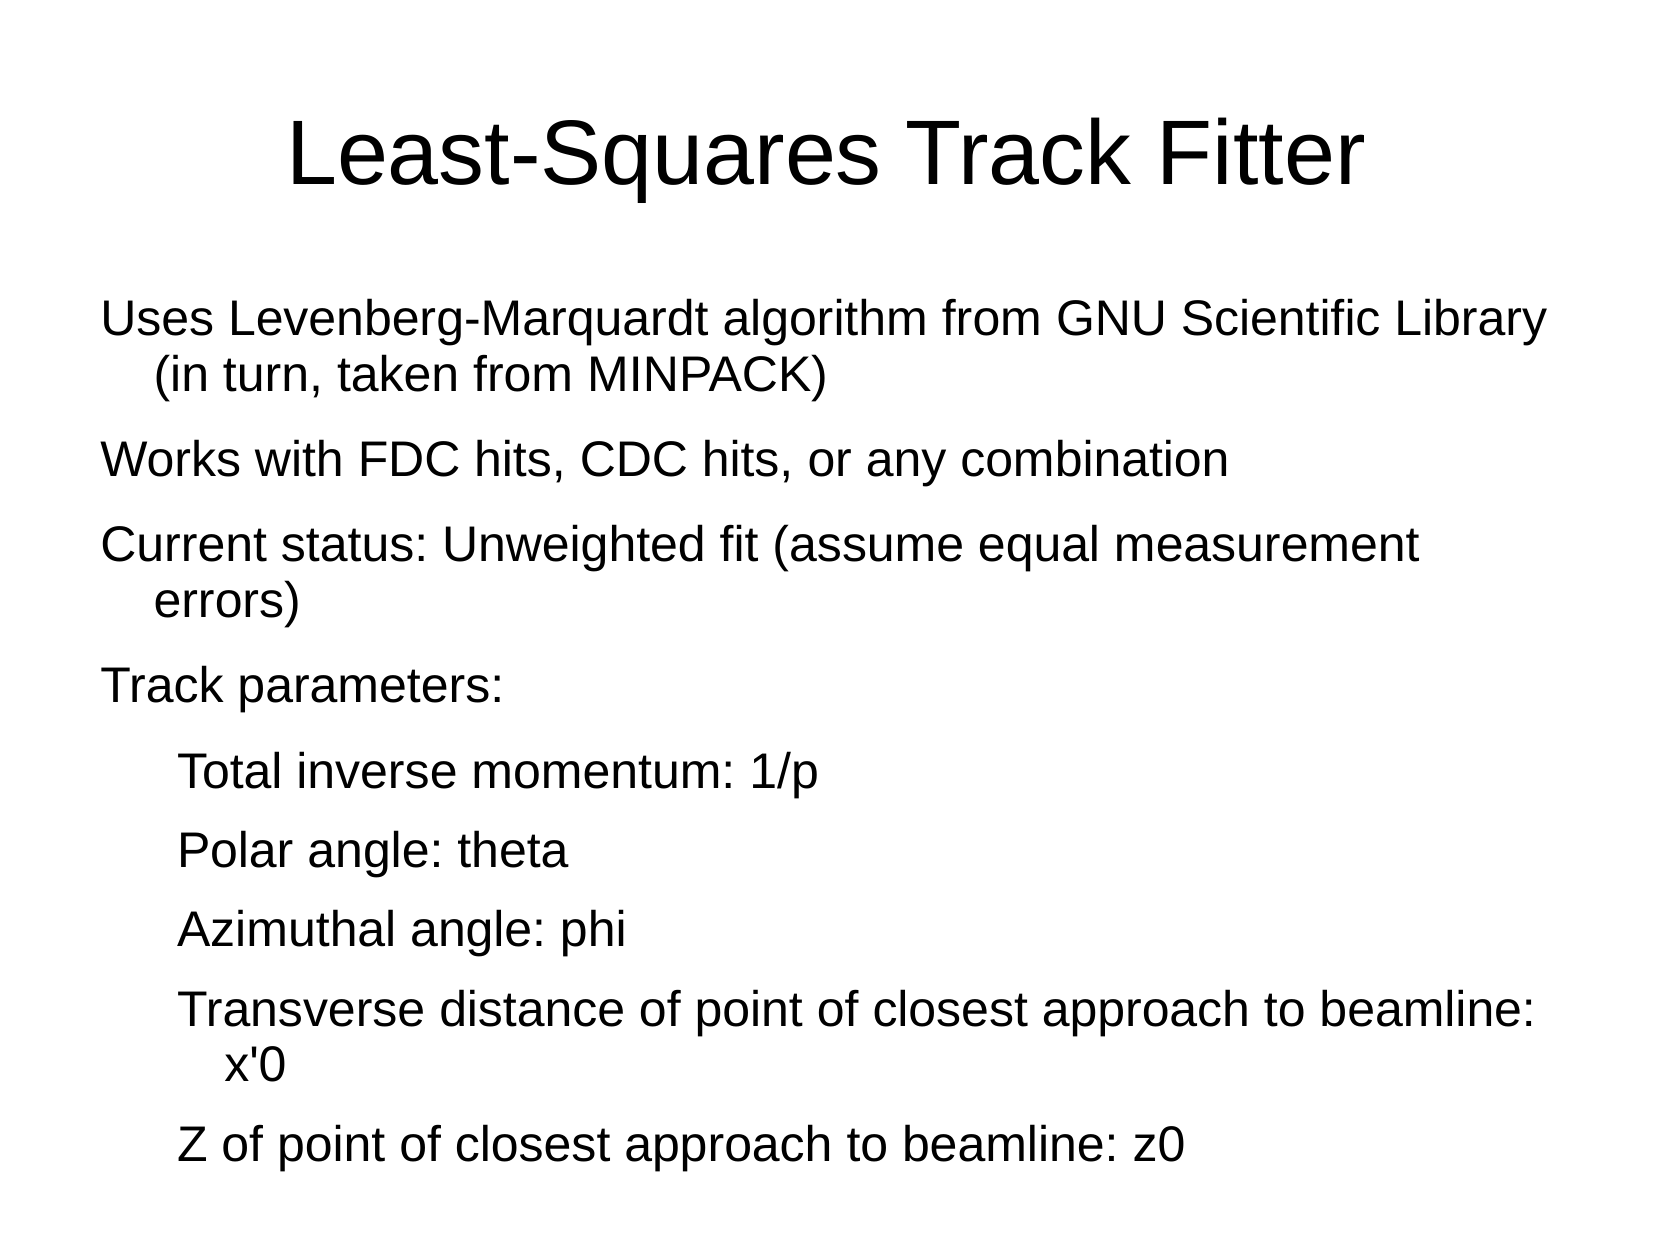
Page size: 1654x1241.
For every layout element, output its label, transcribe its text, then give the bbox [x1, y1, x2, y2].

list Uses Levenberg-Marquardt algorithm from GNU Scientific Library (in turn, taken from MINPACK) Works with FDC hits, CDC hits, or any combination Current status: Unweighted fit (assume equal measurement errors) Track parameters: Total inverse momentum: 1/p Polar angle: theta Azimuthal angle: phi Transverse distance of point of closest approach to beamline: x'0 Z of point of closest approach to beamline: z0 [82, 290, 1571, 1172]
title Least-Squares Track Fitter [82, 49, 1571, 257]
